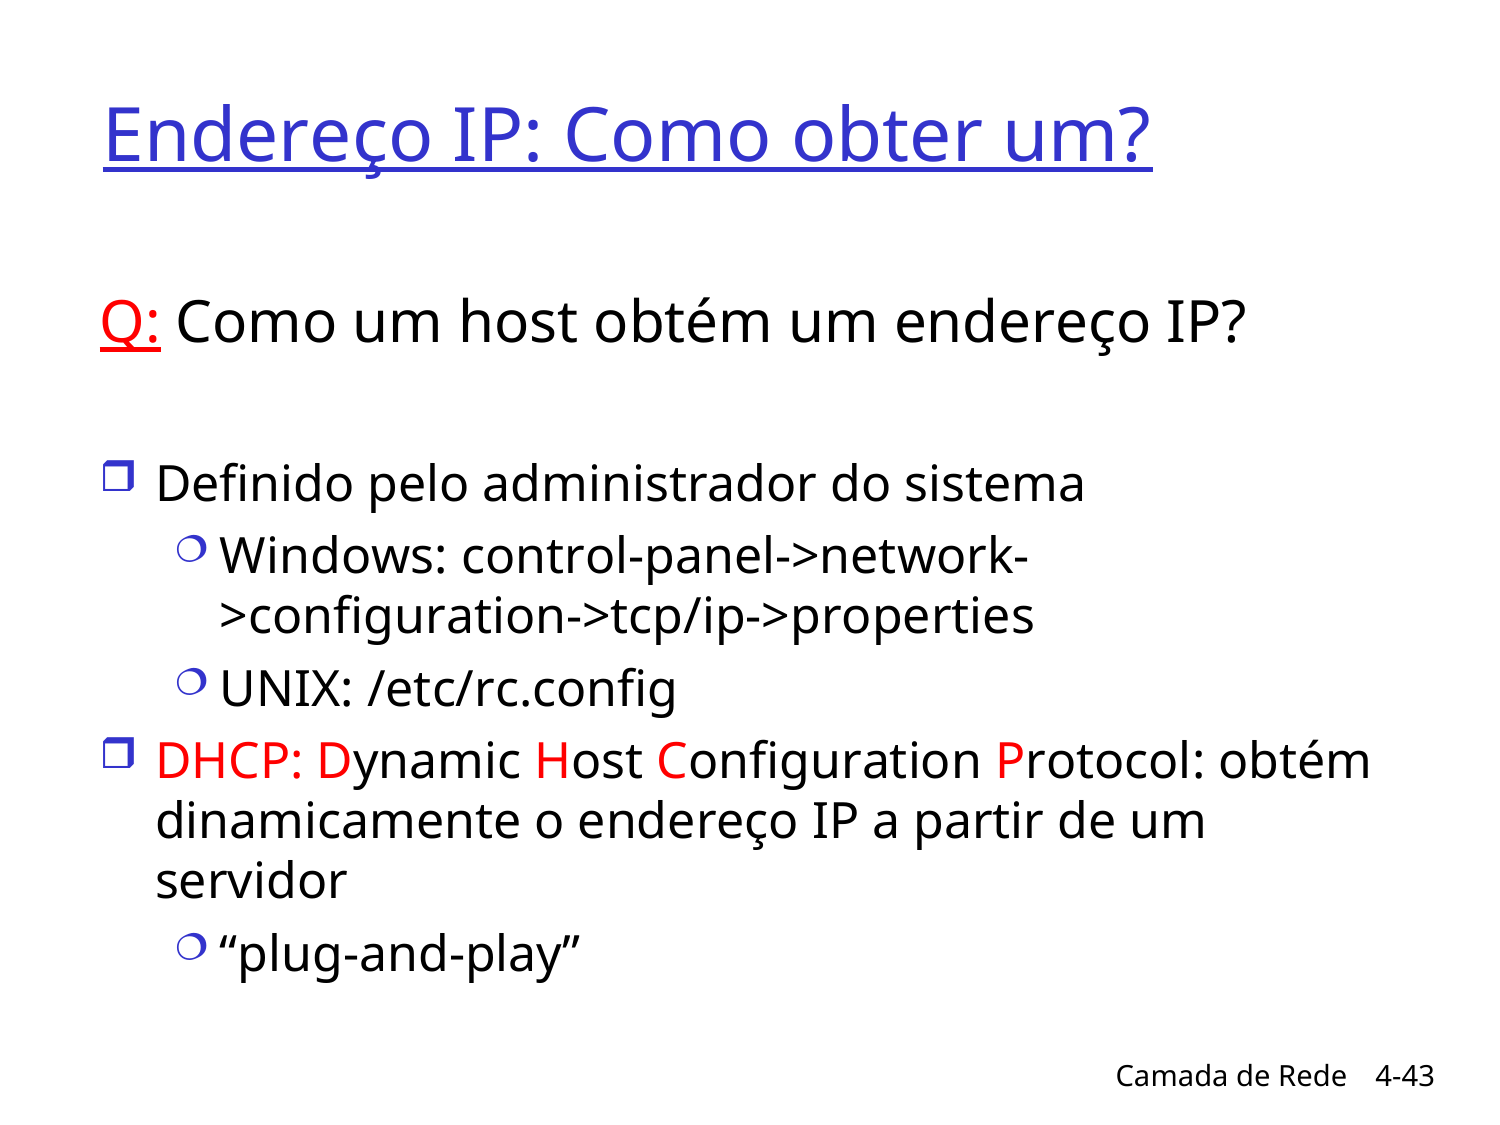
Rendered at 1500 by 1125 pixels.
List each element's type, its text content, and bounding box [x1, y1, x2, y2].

text_box 4-<número> [1402, 1050, 1451, 1125]
text_box Q: Como um host obtém um endereço IP? Definido pelo administrador do sistema Windows: control-panel->network->configuration->tcp/ip->properties UNIX: /etc/rc.config DHCP: Dynamic Host Configuration Protocol: obtém dinamicamente o endereço IP a partir de um servidor “plug-and-play” [83, 276, 1402, 1125]
text_box Endereço IP: Como obter um? [87, 37, 1363, 225]
